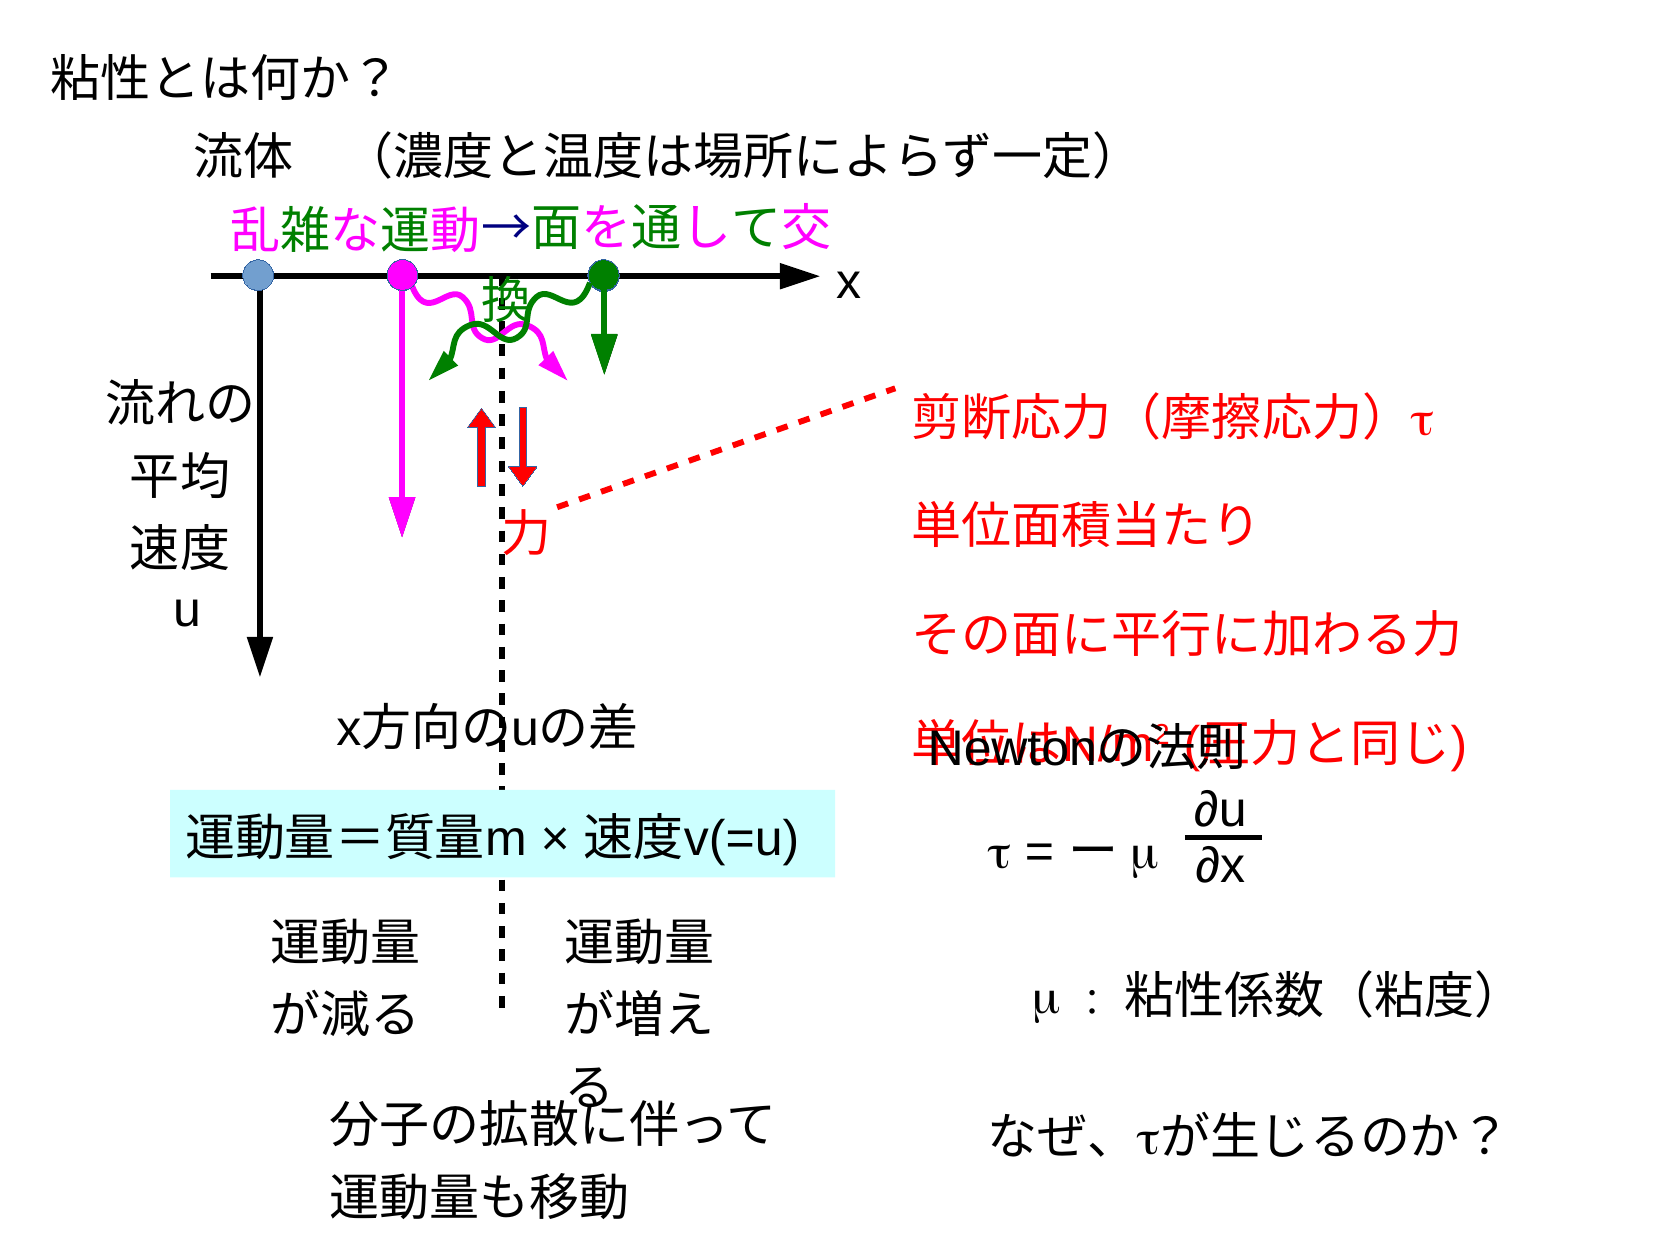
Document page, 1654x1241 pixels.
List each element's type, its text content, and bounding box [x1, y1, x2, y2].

text_box [467, 408, 496, 487]
text_box μ : 粘性係数（粘度） [1016, 947, 1562, 1025]
text_box 粘性とは何か？ [35, 30, 428, 96]
text_box 運動量＝質量m × 速度v(=u) [170, 789, 836, 870]
text_box [242, 259, 274, 291]
text_box ∂u ∂x [1111, 773, 1330, 914]
text_box 分子の拡散に伴って 運動量も移動 [314, 1077, 813, 1211]
text_box 運動量が減る [255, 894, 474, 1028]
text_box Newtonの法則 [912, 700, 1305, 772]
text_box 流体 （濃度と温度は場所によらず一定） [179, 109, 1251, 177]
text_box →面を通して交換 [466, 180, 873, 246]
text_box なぜ、τが生じるのか？ [973, 1088, 1574, 1214]
text_box [387, 259, 418, 291]
text_box [587, 259, 620, 292]
text_box 剪断応力（摩擦応力）τ 単位面積当たり その面に平行に加わる力 単位はN/m2 (圧力と同じ) [897, 333, 1535, 644]
text_box x方向のuの差 [321, 680, 672, 757]
text_box τ = ー μ [974, 803, 1111, 880]
text_box x [821, 246, 883, 317]
text_box 運動量が増える [549, 894, 769, 1028]
text_box 流れの 平均 速度 u [82, 356, 278, 627]
text_box 力 [487, 486, 617, 551]
text_box 乱雑な運動 [215, 182, 509, 248]
text_box [508, 407, 537, 486]
